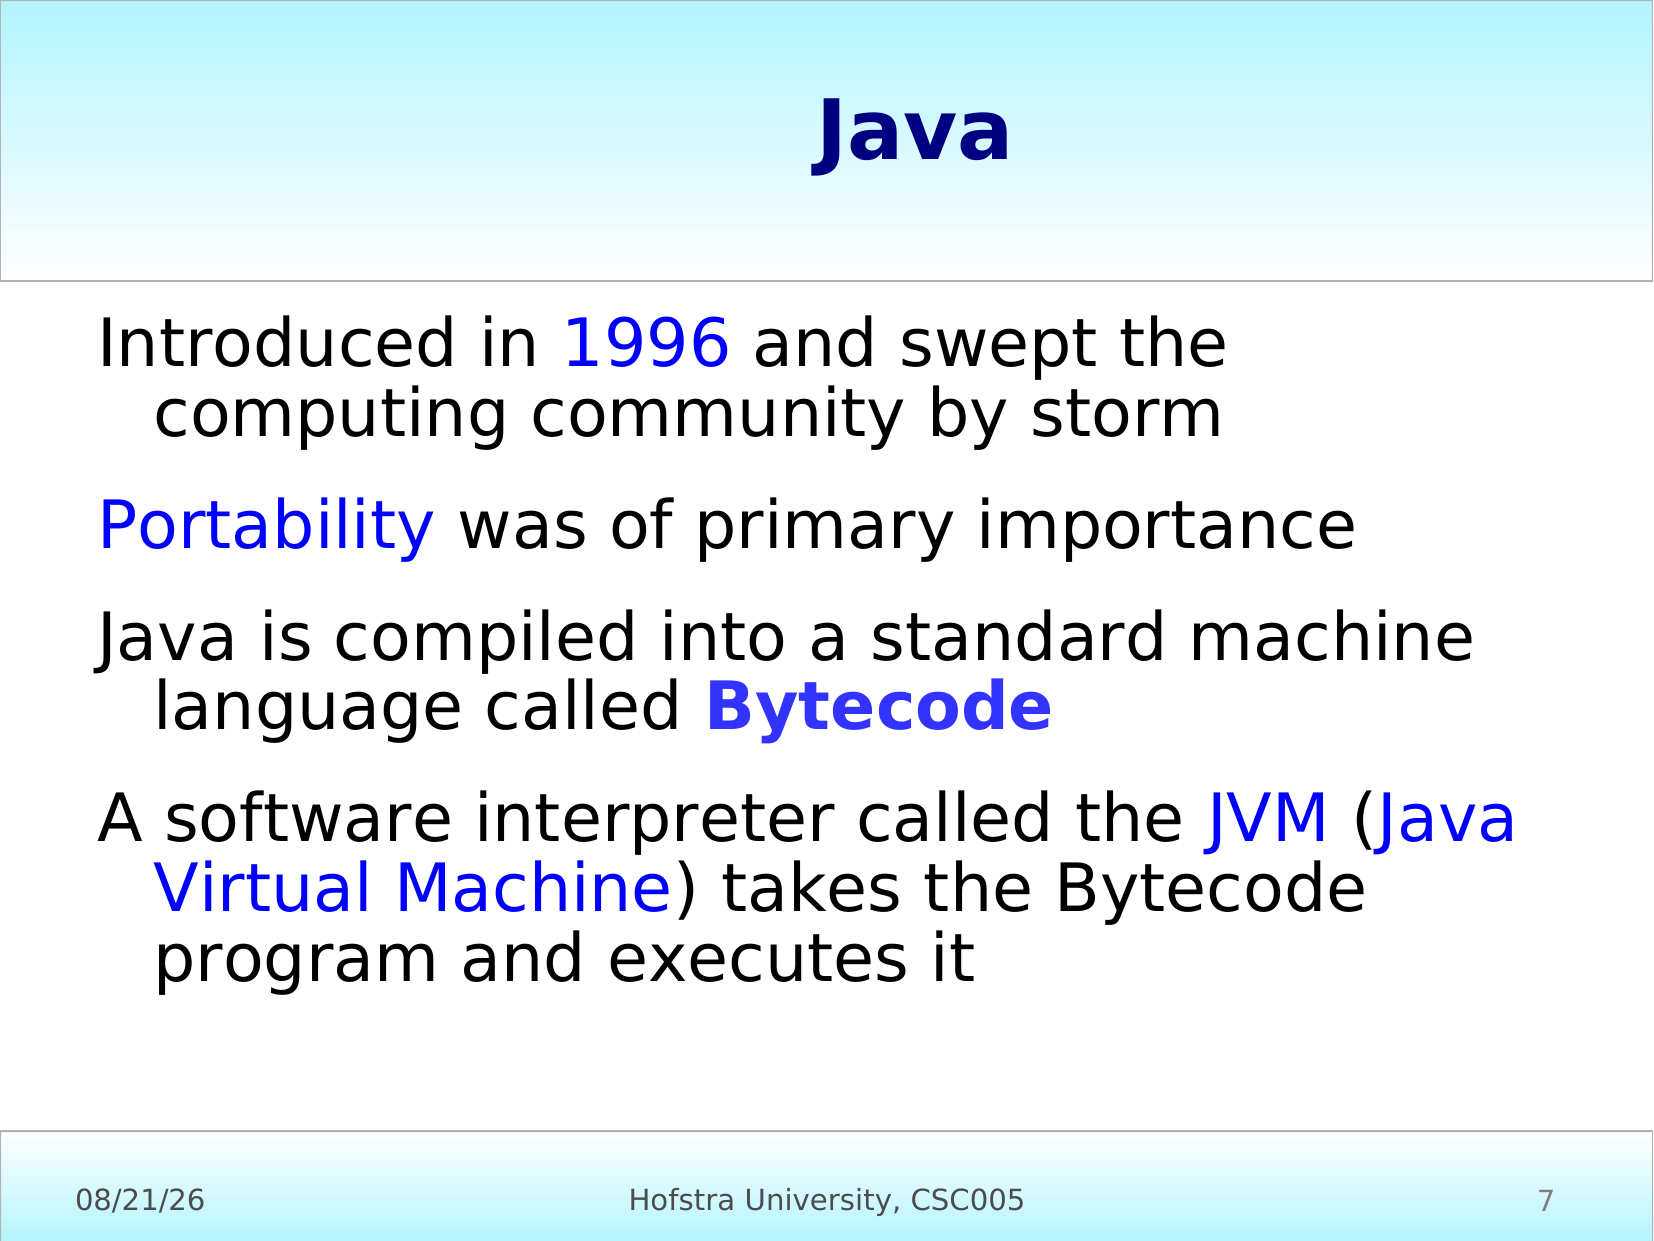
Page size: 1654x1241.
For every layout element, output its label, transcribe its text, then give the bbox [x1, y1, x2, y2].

title Java [247, 27, 1612, 235]
list Introduced in 1996 and swept the computing community by storm Portability was of primary importance Java is compiled into a standard machine language called Bytecode A software interpreter called the JVM (Java Virtual Machine) takes the Bytecode program and executes it [82, 303, 1571, 1131]
